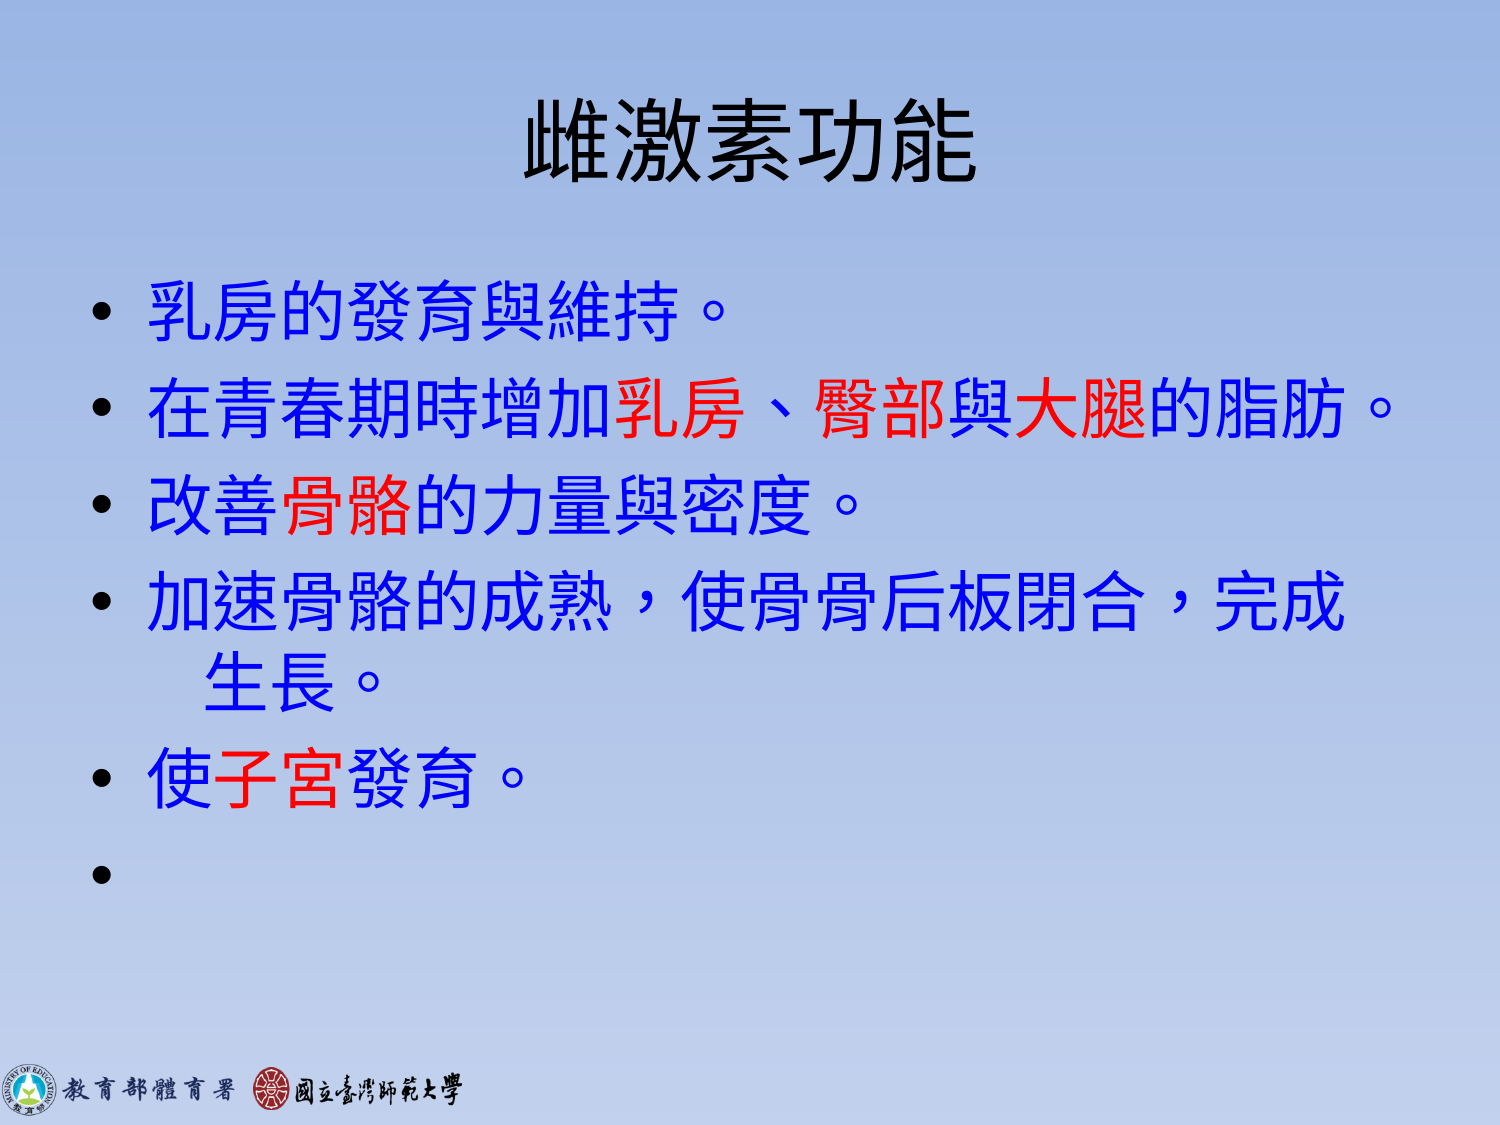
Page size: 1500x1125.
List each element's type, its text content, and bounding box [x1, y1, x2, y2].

list 乳房的發育與維持。 在青春期時增加乳房、臀部與大腿的脂肪。 改善骨骼的力量與密度。 加速骨骼的成熟，使骨骨后板閉合，完成生長。 使子宮發育。 [75, 262, 1426, 1005]
title 雌激素功能 [75, 45, 1426, 233]
